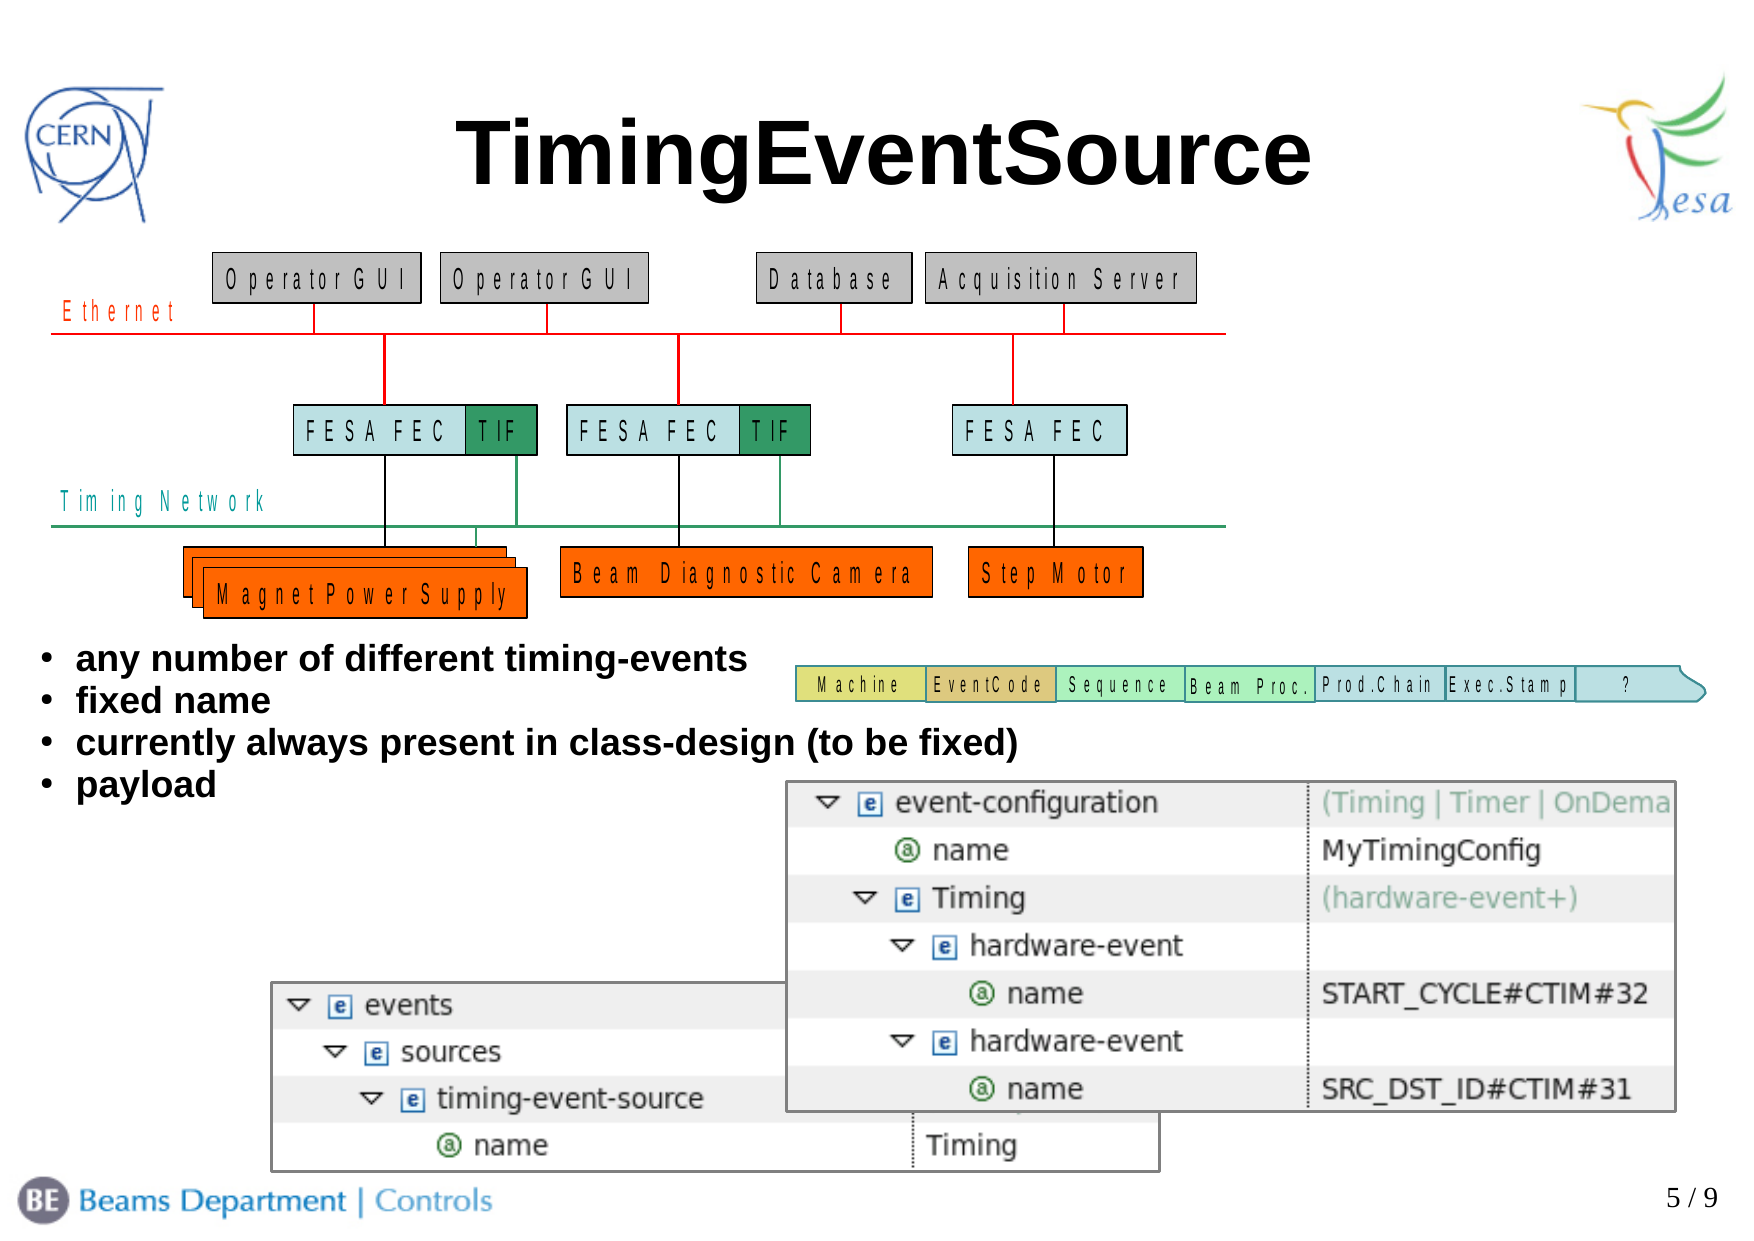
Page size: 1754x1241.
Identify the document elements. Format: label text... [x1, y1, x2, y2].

picture [22, 85, 166, 225]
picture [48, 252, 1230, 621]
picture [272, 983, 1159, 1170]
title TimingEventSource [180, 56, 1590, 250]
picture [1590, 64, 1736, 222]
picture [788, 782, 1674, 1111]
picture [0, 1160, 522, 1241]
text_box any number of different timing-events fixed name currently always present in class-design (to be fixed) payload [25, 630, 1036, 818]
picture [795, 665, 1709, 706]
